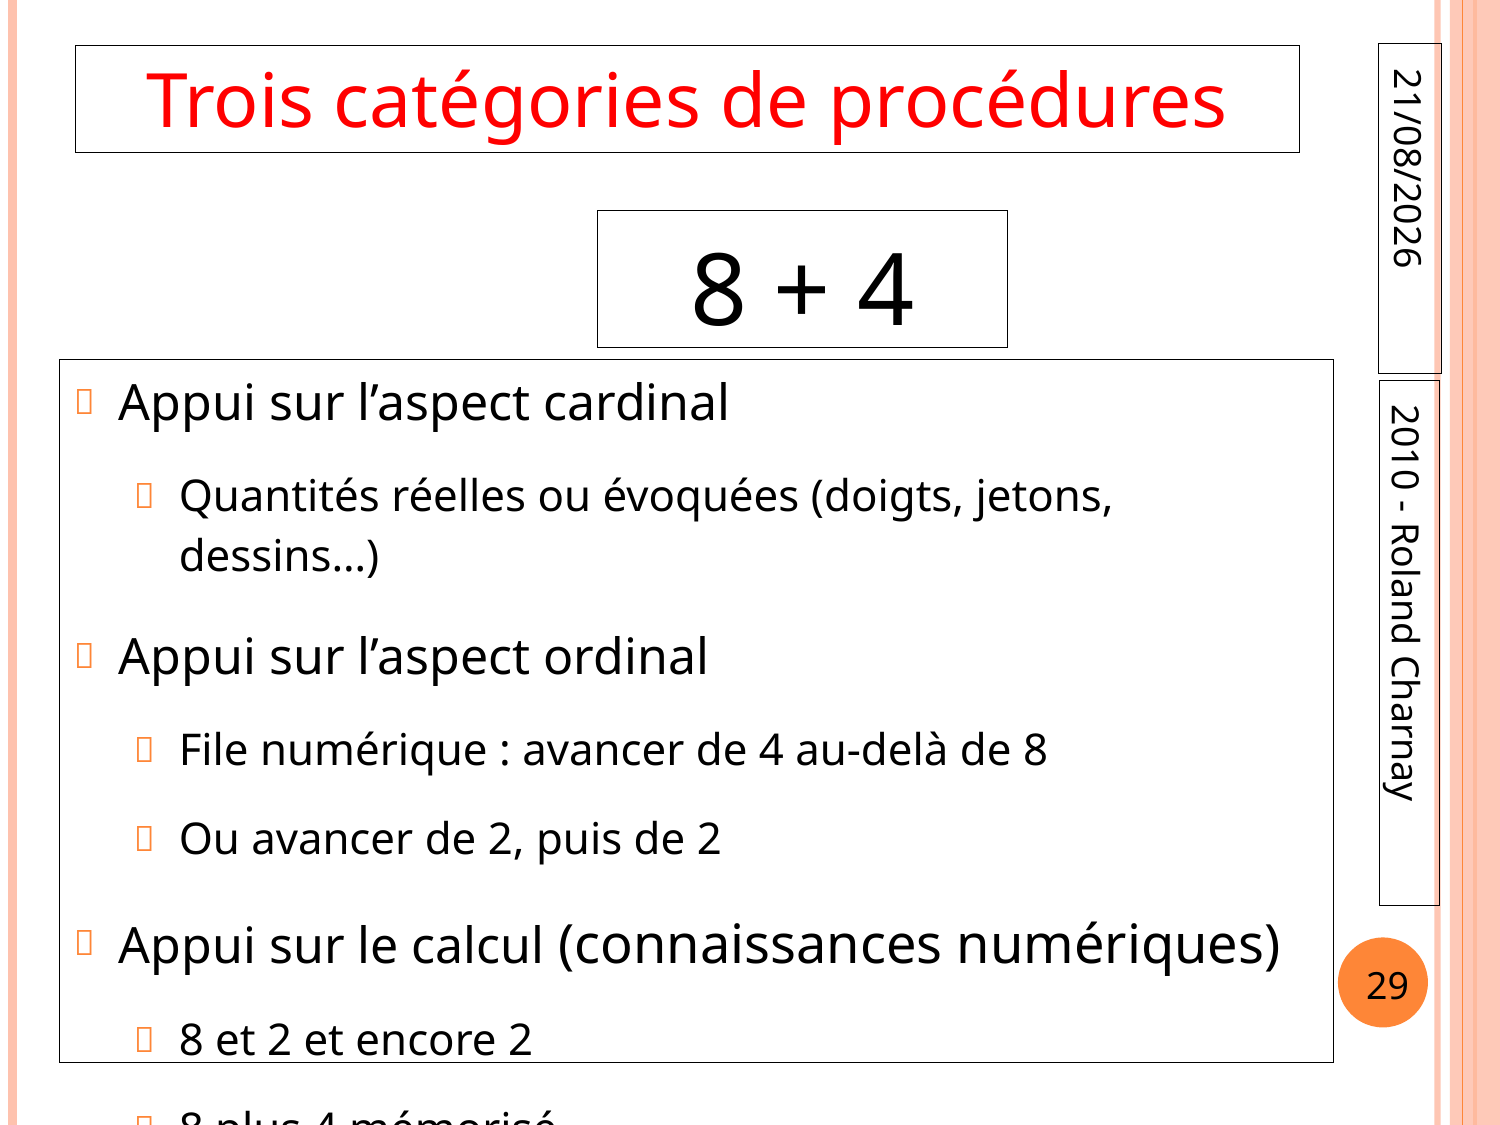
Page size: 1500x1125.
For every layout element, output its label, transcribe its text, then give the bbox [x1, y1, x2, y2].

title Trois catégories de procédures [75, 45, 1300, 153]
text_box 8 + 4 [597, 210, 1008, 348]
list Appui sur l’aspect cardinal Quantités réelles ou évoquées (doigts, jetons, dessins…) Appui sur l’aspect ordinal File numérique : avancer de 4 au-delà de 8 Ou avancer de 2, puis de 2 Appui sur le calcul (connaissances numériques) 8 et 2 et encore 2 8 plus 4 mémorisé [59, 359, 1334, 1063]
text_box <numéro> [1351, 952, 1452, 1038]
